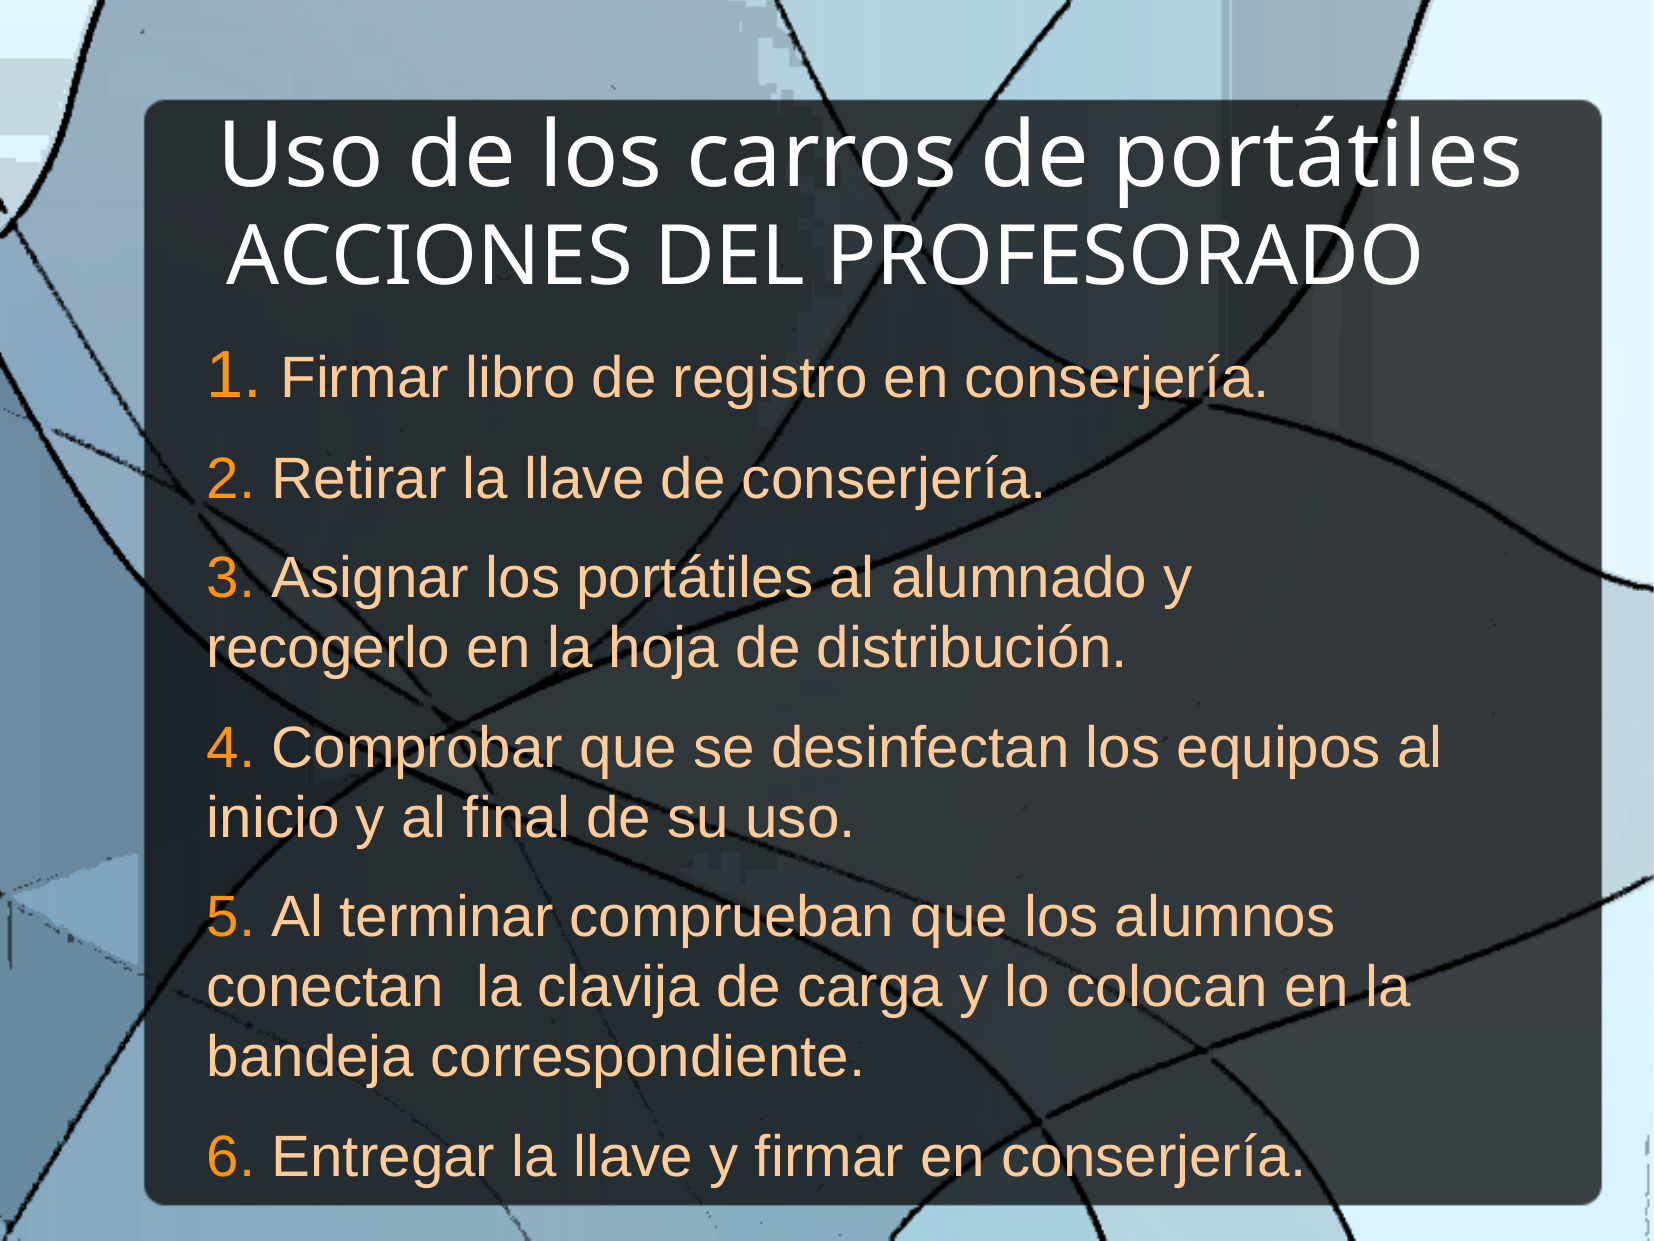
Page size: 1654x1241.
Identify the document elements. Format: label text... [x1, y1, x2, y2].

picture [0, 0, 1654, 1241]
title Uso de los carros de portátiles [159, 94, 1583, 201]
list ACCIONES DEL PROFESORADO Firmar libro de registro en conserjería. Retirar la llave de conserjería. Asignar los portátiles al alumnado y recogerlo en la hoja de distribución. Comprobar que se desinfectan los equipos al inicio y al final de su uso. Al terminar comprueban que los alumnos conectan la clavija de carga y lo colocan en la bandeja correspondiente. Entregar la llave y firmar en conserjería. [206, 201, 1571, 1063]
